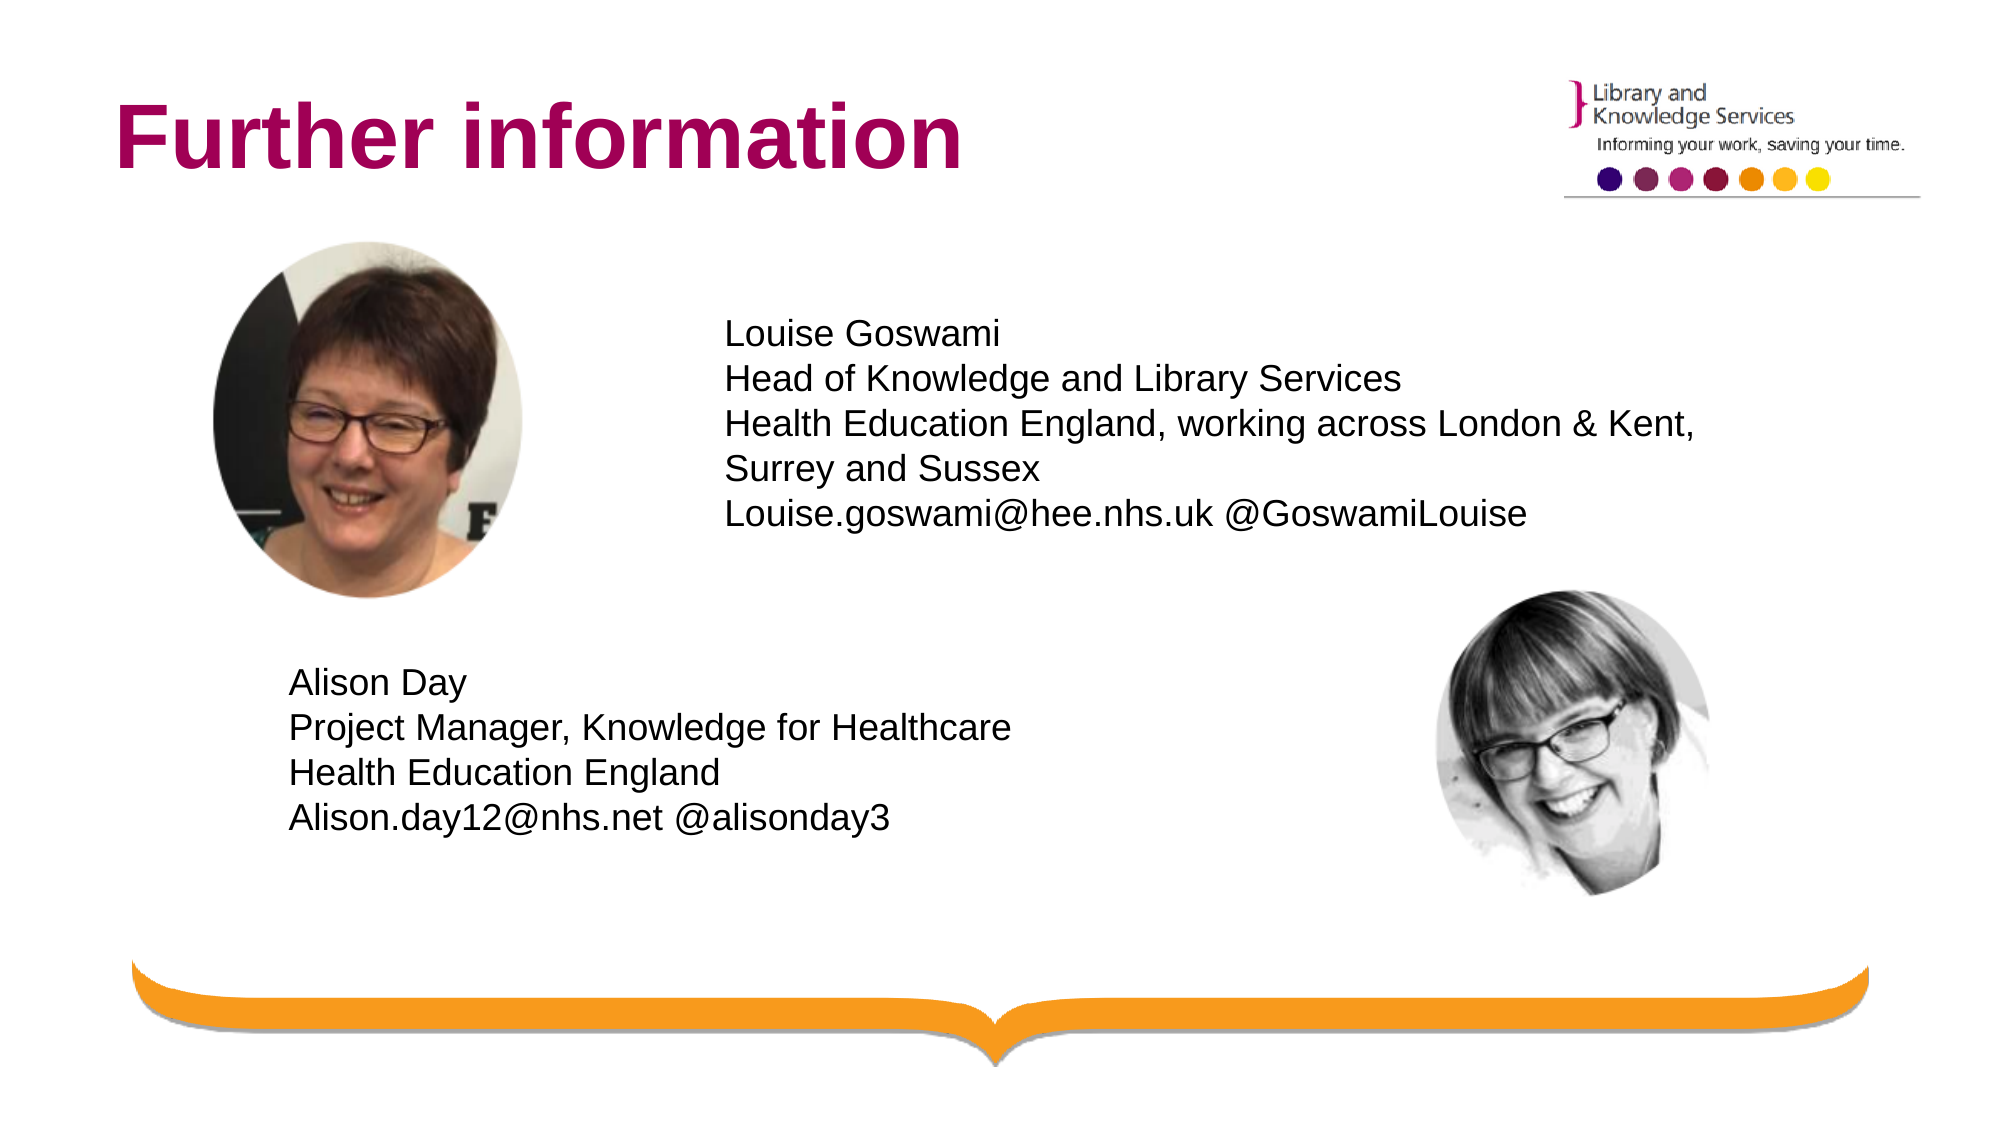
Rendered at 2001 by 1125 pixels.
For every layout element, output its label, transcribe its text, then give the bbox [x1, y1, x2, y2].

text_box Louise Goswami Head of Knowledge and Library Services Health Education England, working across London & Kent, Surrey and Sussex Louise.goswami@hee.nhs.uk @GoswamiLouise [709, 301, 1802, 544]
picture [1371, 581, 1759, 923]
picture [175, 234, 563, 611]
text_box Alison Day Project Manager, Knowledge for Healthcare Health Education England Alison.day12@nhs.net @alisonday3 [273, 650, 1366, 848]
title Further information [99, 30, 1825, 248]
picture [132, 959, 1868, 1063]
picture [1564, 76, 1923, 196]
